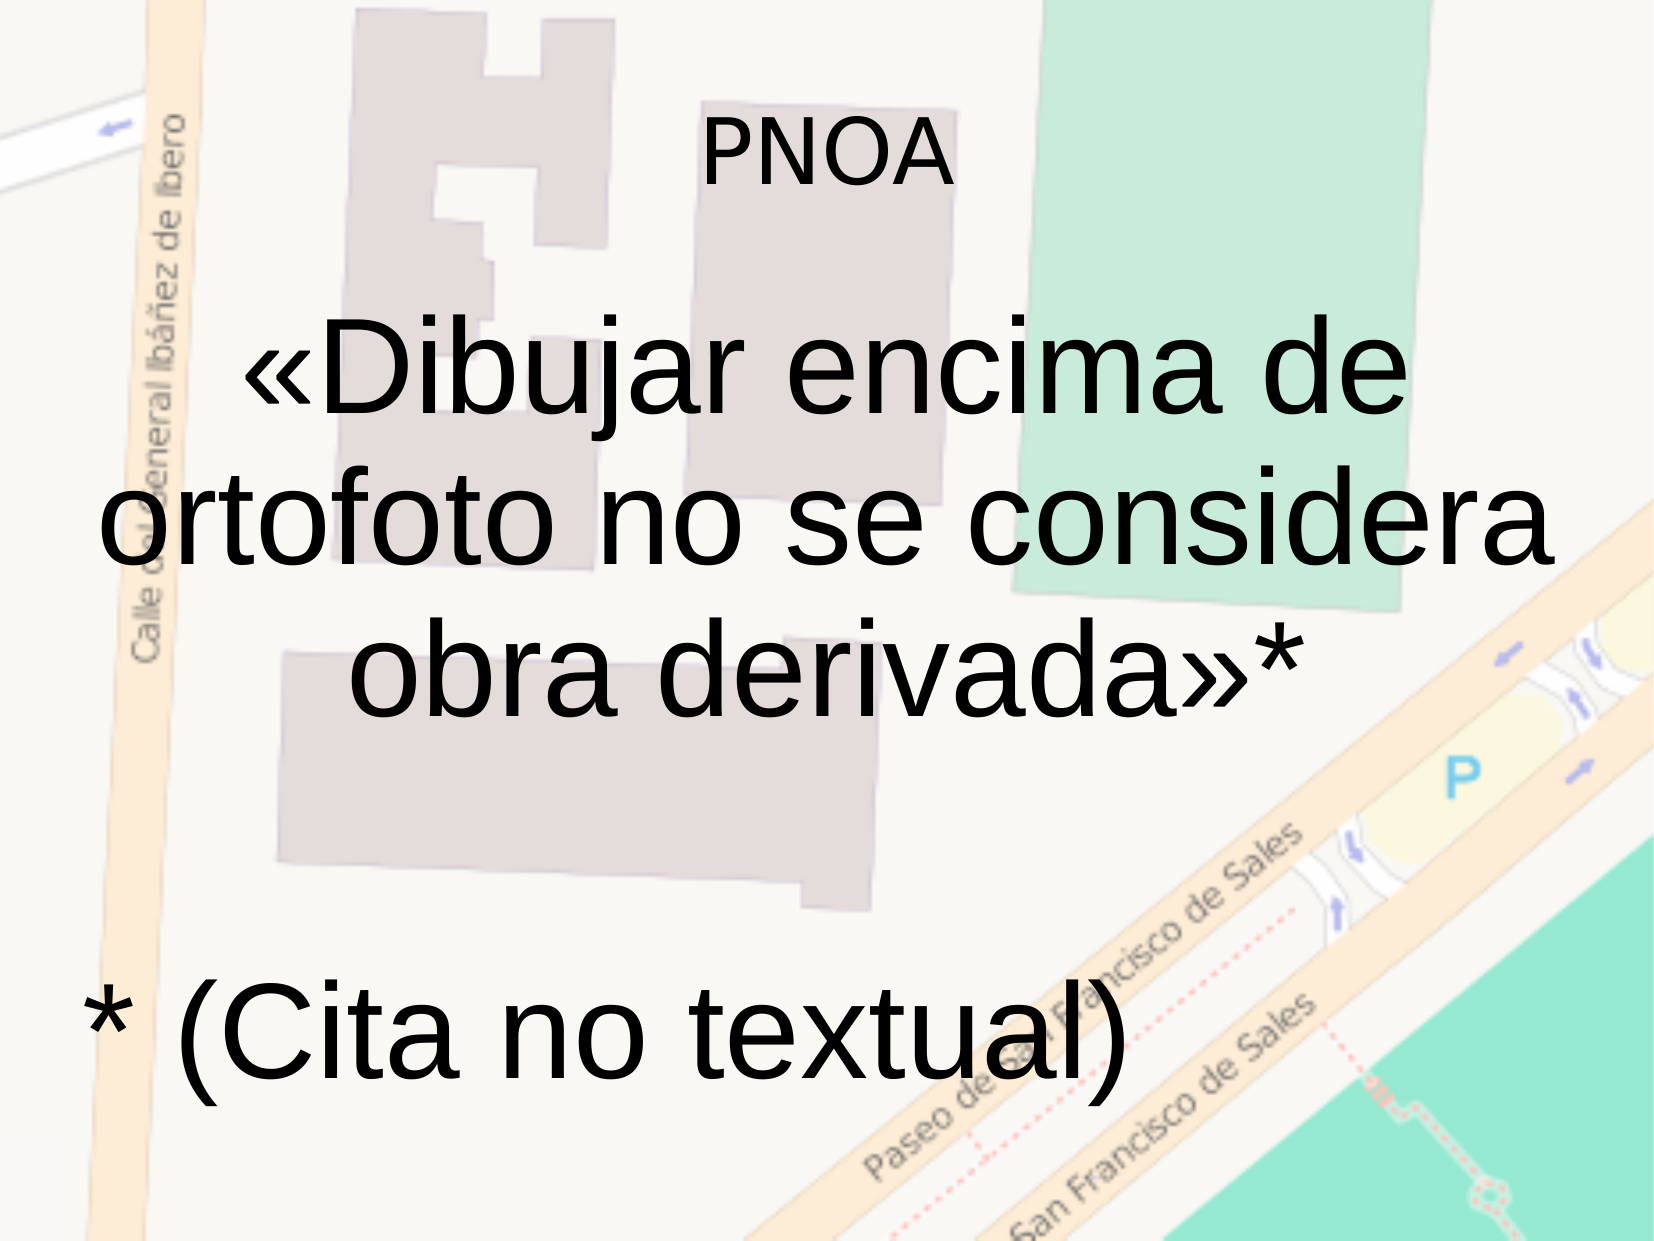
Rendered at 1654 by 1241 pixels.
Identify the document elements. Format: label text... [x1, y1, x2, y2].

title PNOA [82, 49, 1571, 257]
list «Dibujar encima de ortofoto no se considera obra derivada»* * (Cita no textual) [82, 290, 1571, 1109]
